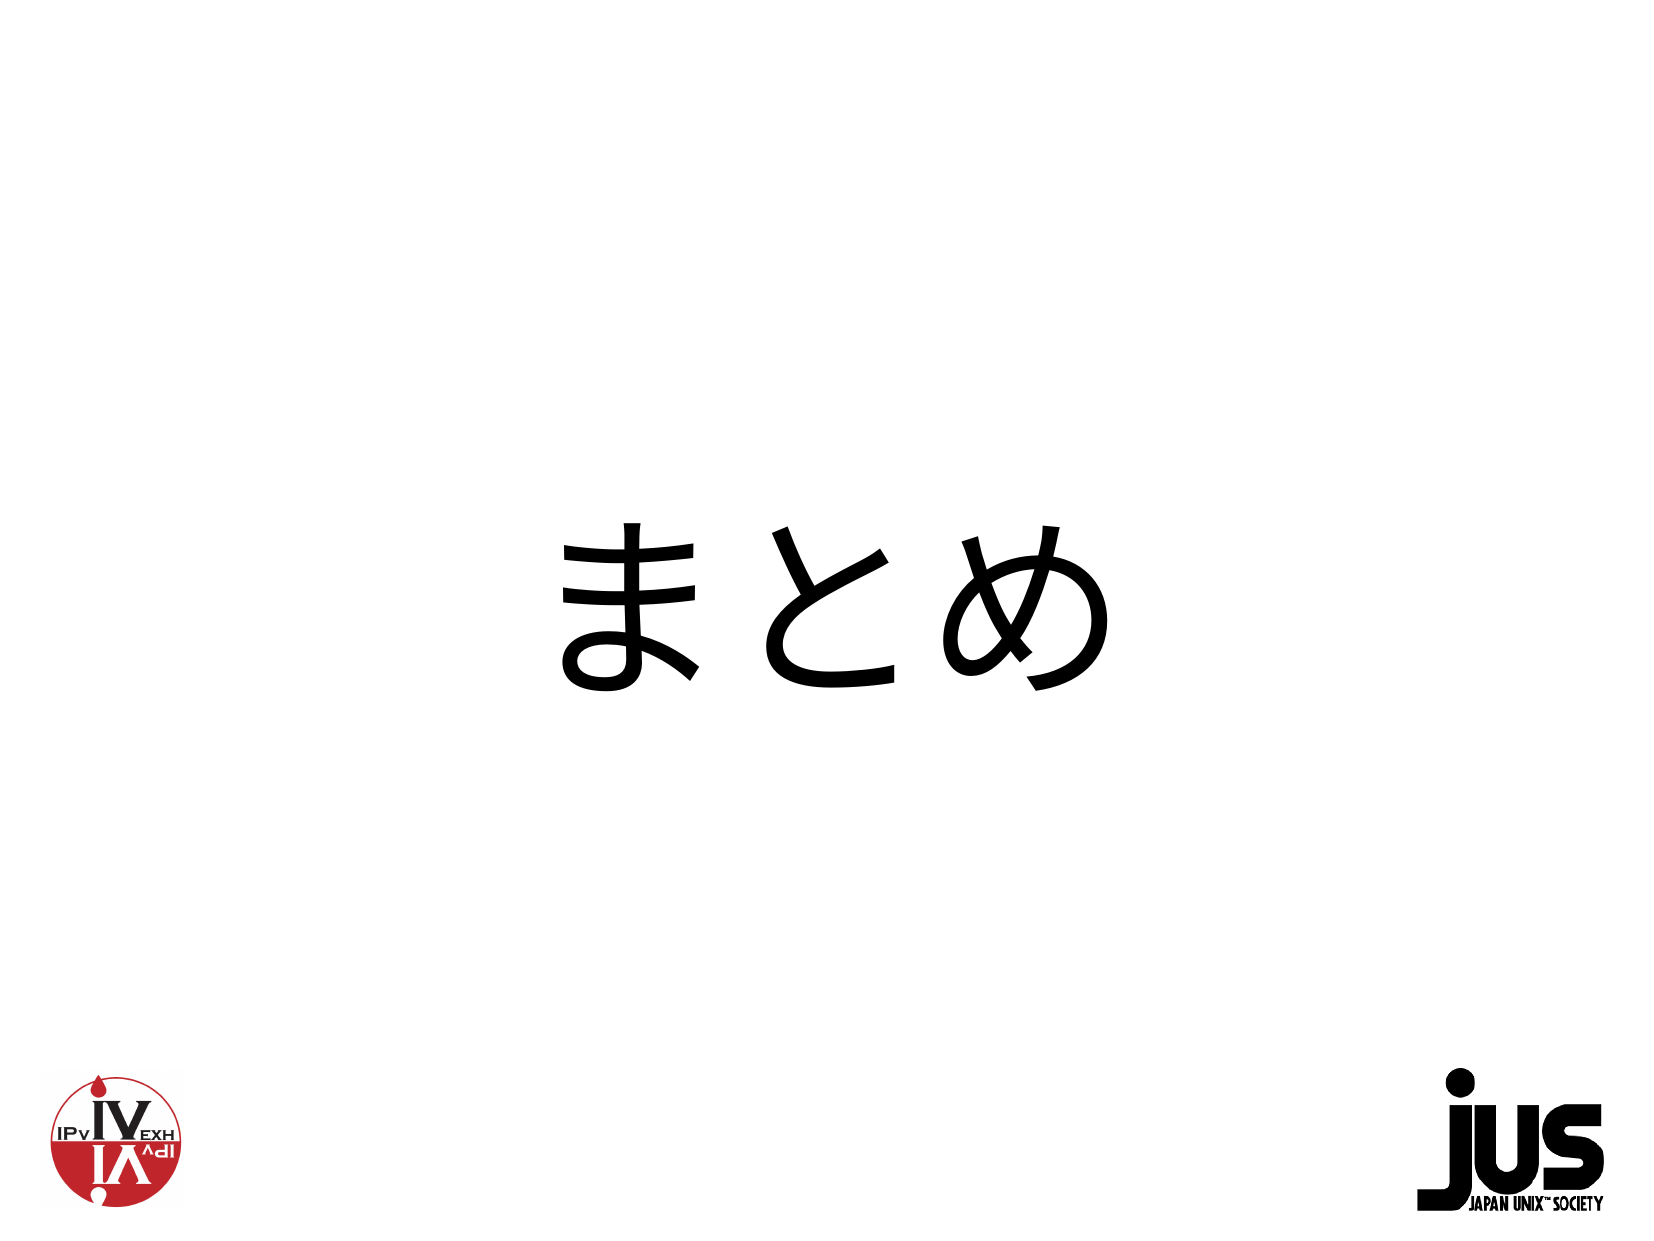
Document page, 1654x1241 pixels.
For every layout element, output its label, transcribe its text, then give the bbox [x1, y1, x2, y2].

picture [41, 1068, 190, 1210]
picture [1417, 1068, 1604, 1211]
subtitle まとめ [82, 88, 1571, 1102]
